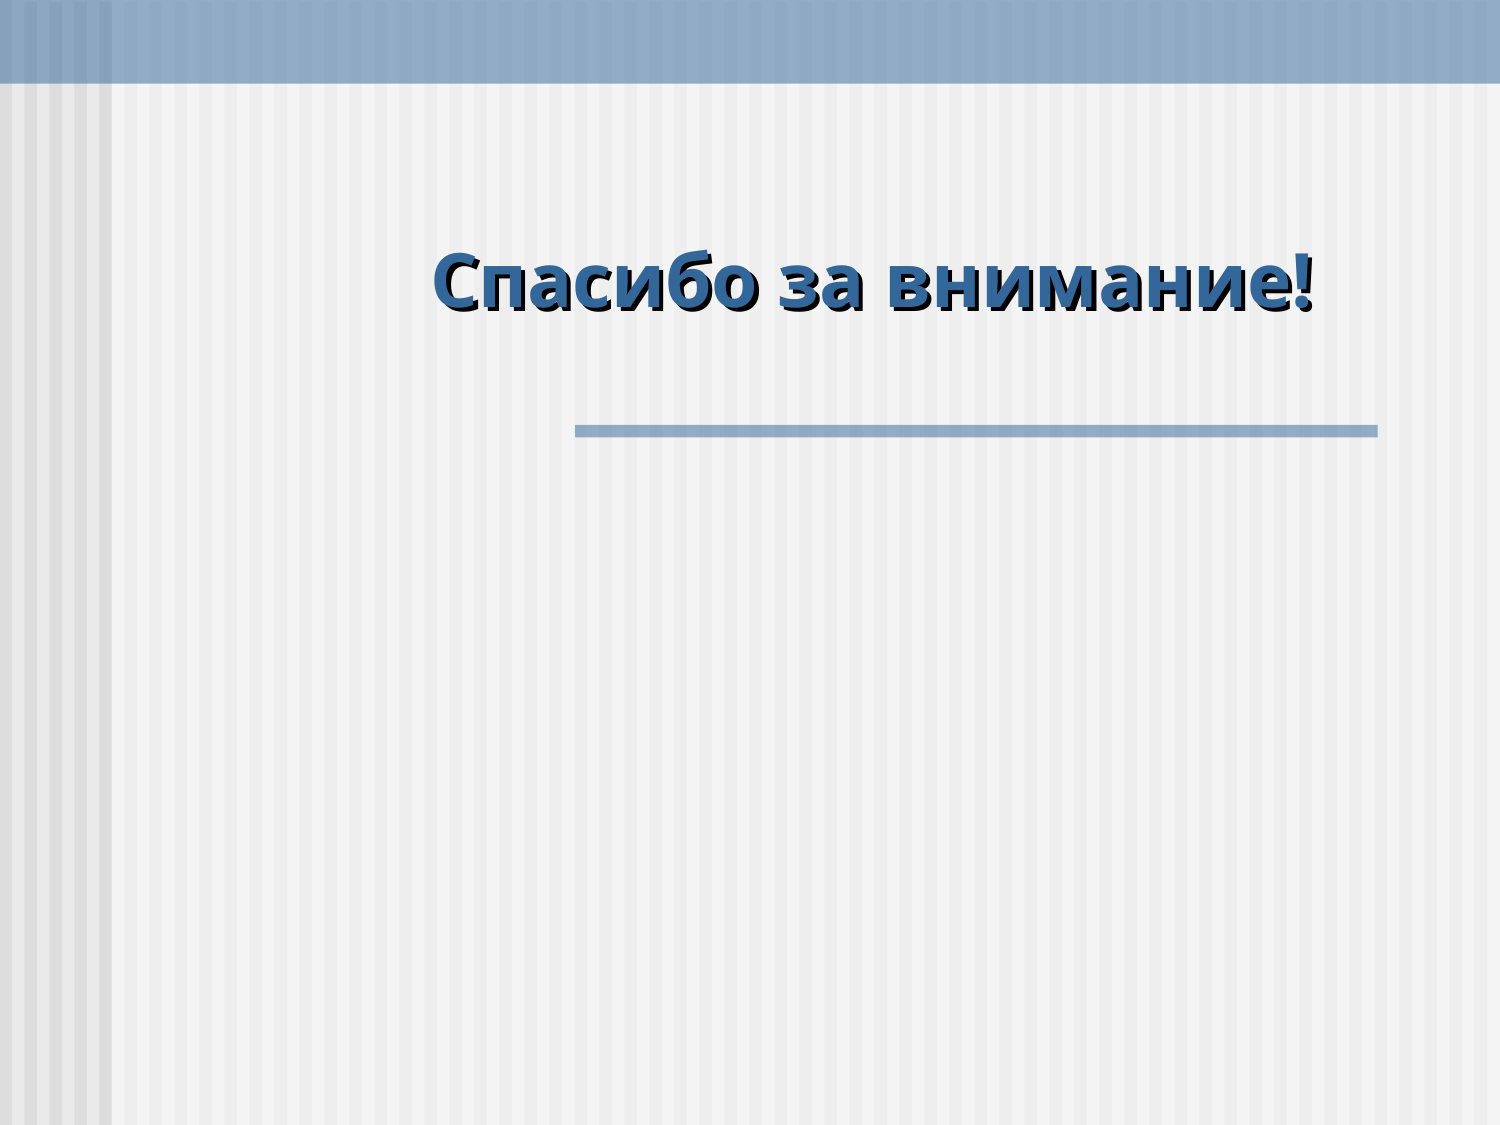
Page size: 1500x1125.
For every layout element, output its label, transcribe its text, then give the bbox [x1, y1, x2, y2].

text_box Спасибо за внимание! [416, 224, 1329, 331]
